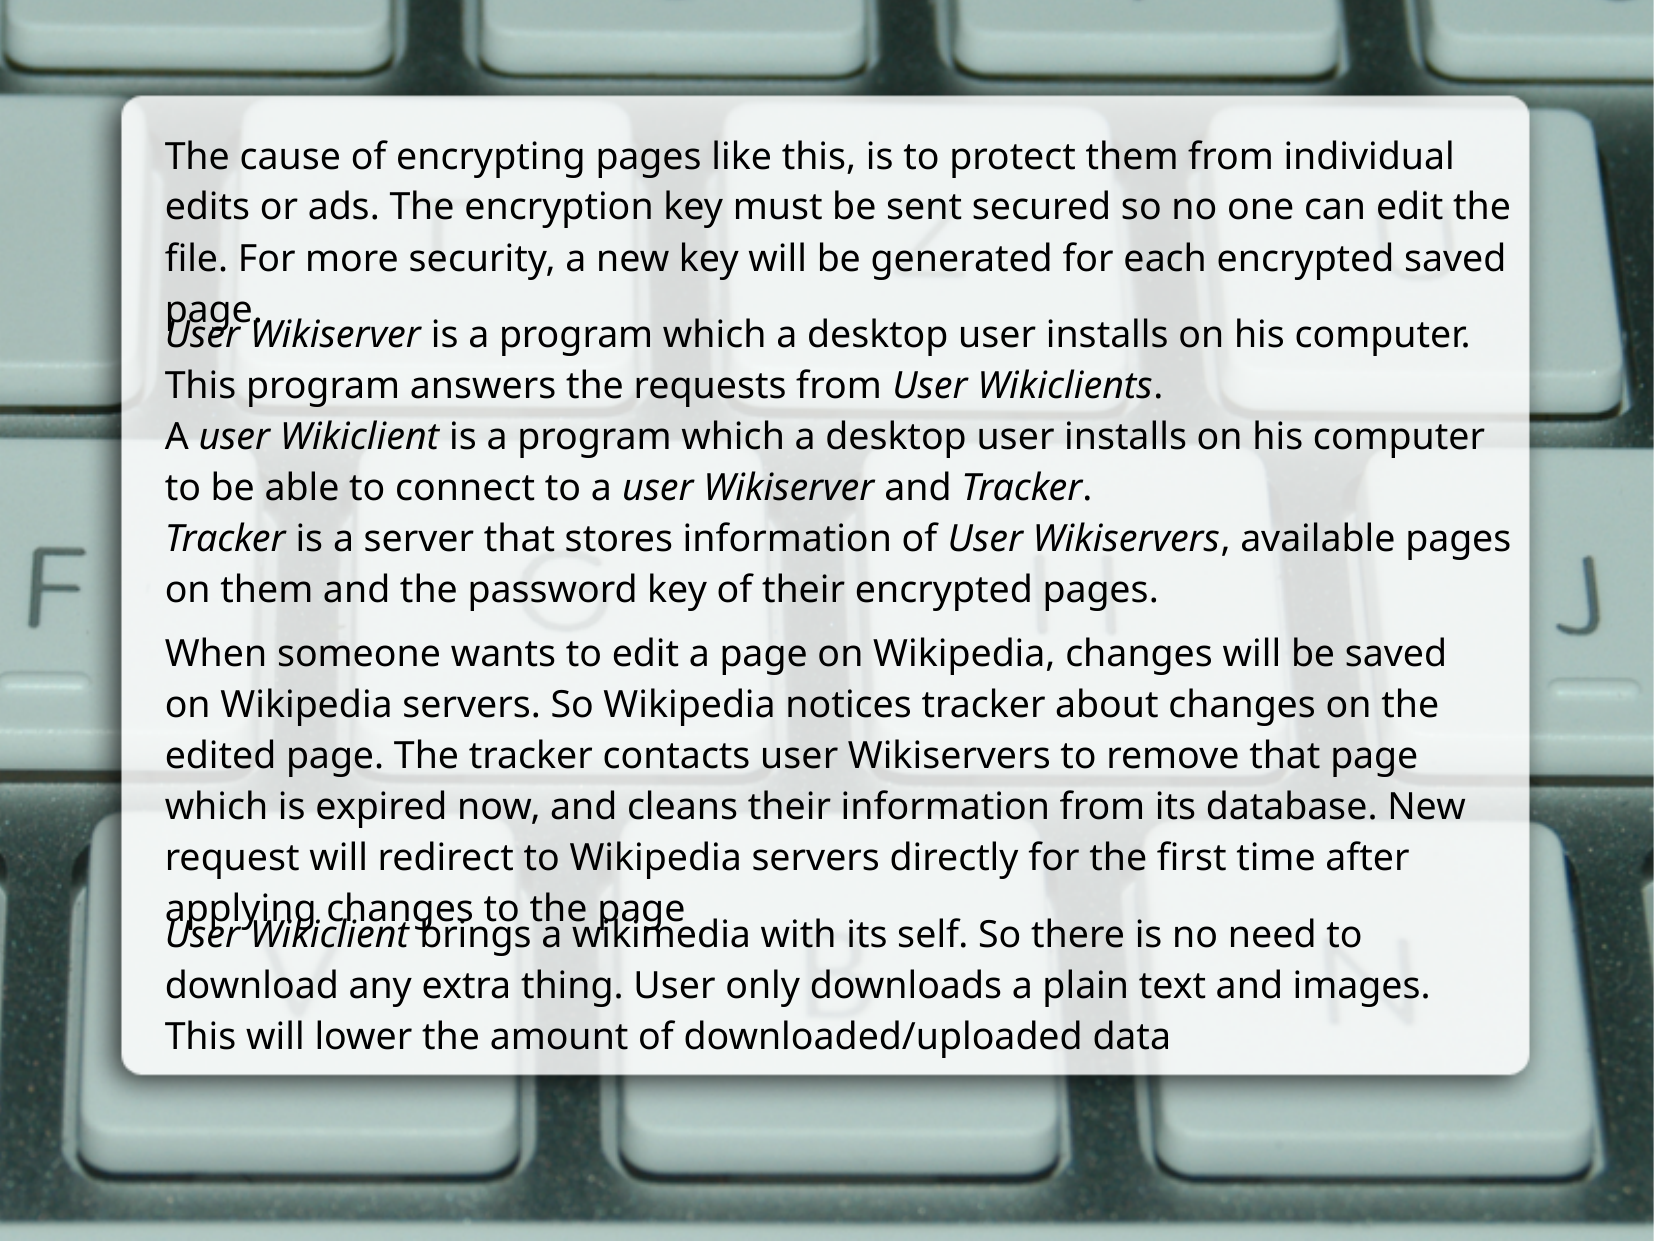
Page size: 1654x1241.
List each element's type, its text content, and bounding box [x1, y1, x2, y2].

text_box User Wikiclient brings a wikimedia with its self. So there is no need to download any extra thing. User only downloads a plain text and images. This will lower the amount of downloaded/uploaded data [150, 900, 1501, 1046]
text_box When someone wants to edit a page on Wikipedia, changes will be saved on Wikipedia servers. So Wikipedia notices tracker about changes on the edited page. The tracker contacts user Wikiservers to remove that page which is expired now, and cleans their information from its database. New request will redirect to Wikipedia servers directly for the first time after applying changes to the page [150, 618, 1501, 895]
picture [0, 0, 1654, 1241]
text_box The cause of encrypting pages like this, is to protect them from individual edits or ads. The encryption key must be sent secured so no one can edit the file. For more security, a new key will be generated for each encrypted saved page. [150, 121, 1531, 300]
text_box User Wikiserver is a program which a desktop user installs on his computer. This program answers the requests from User Wikiclients. A user Wikiclient is a program which a desktop user installs on his computer to be able to connect to a user Wikiserver and Tracker. Tracker is a server that stores information of User Wikiservers, available pages on them and the password key of their encrypted pages. [150, 300, 1533, 620]
